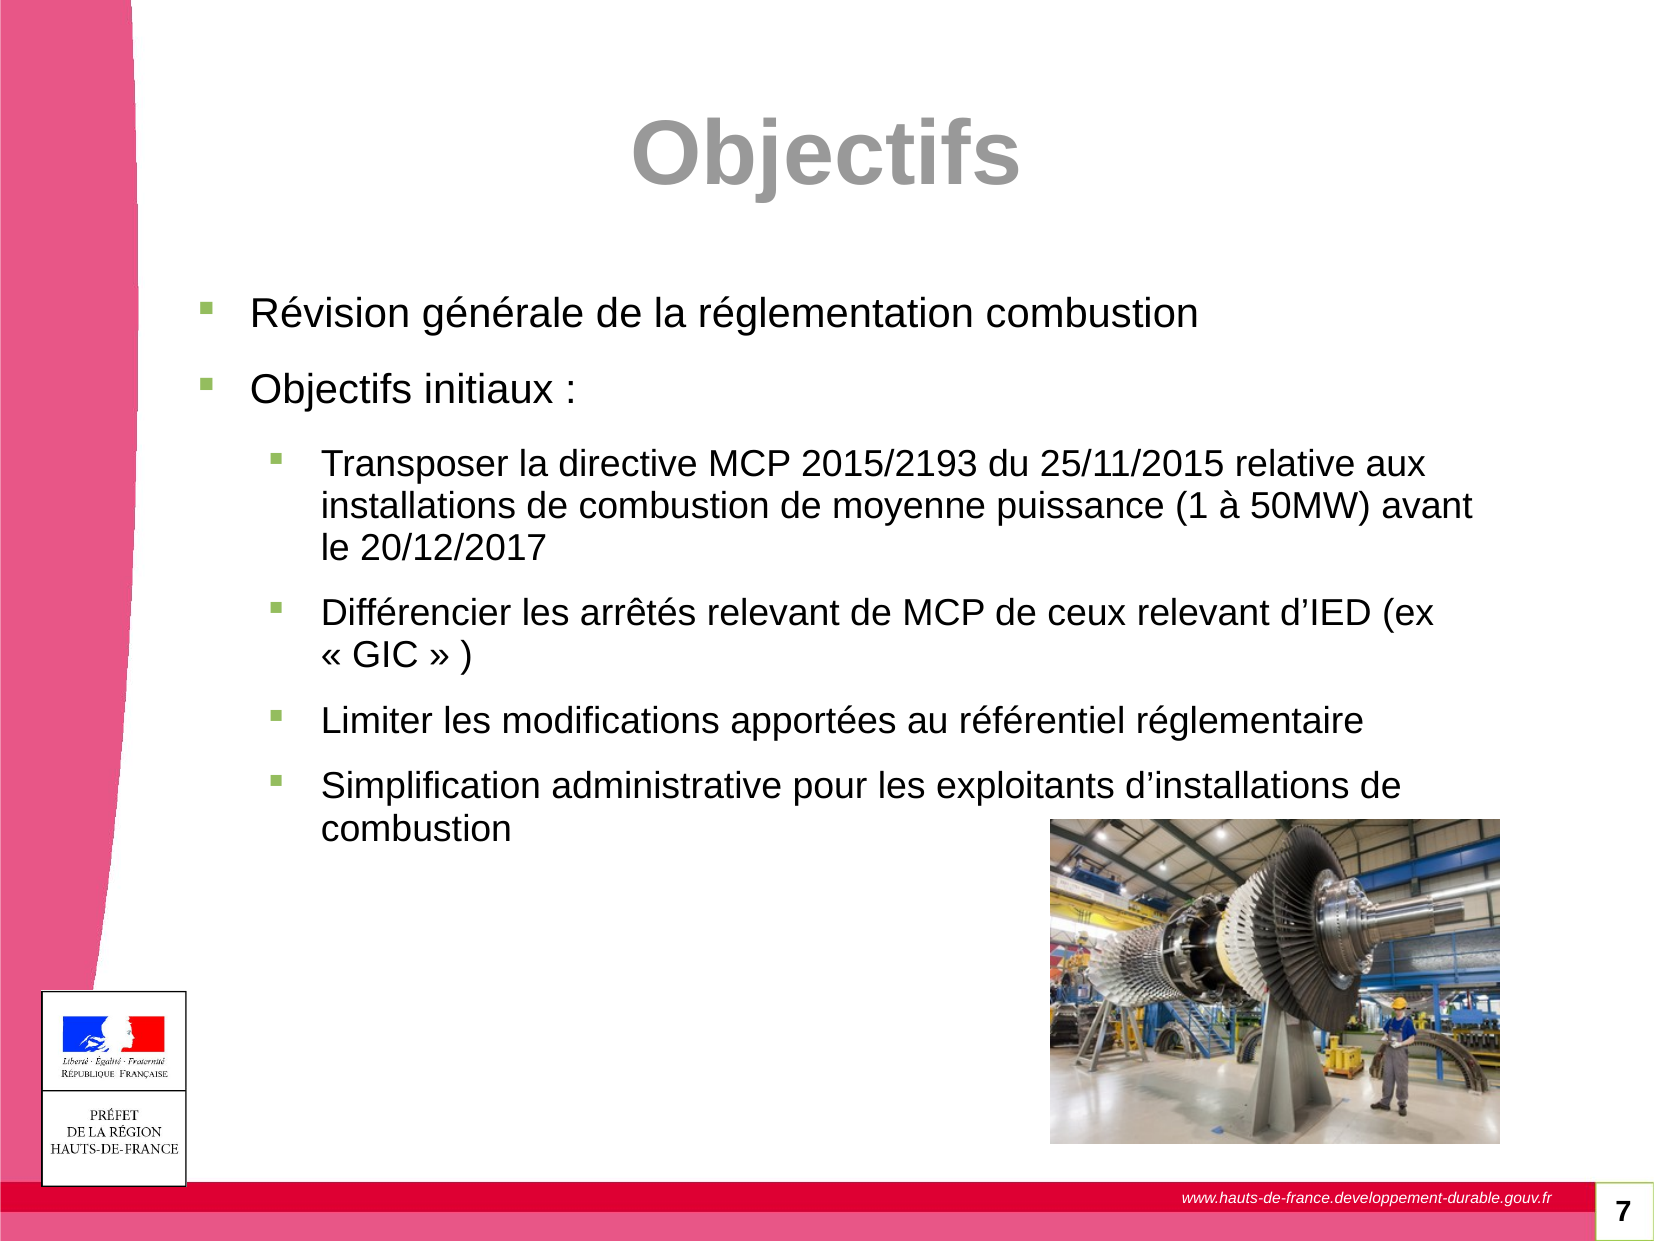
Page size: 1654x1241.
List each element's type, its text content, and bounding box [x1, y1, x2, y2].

title Objectifs [82, 49, 1571, 257]
picture [0, 0, 1654, 1241]
list Révision générale de la réglementation combustion Objectifs initiaux : Transposer la directive MCP 2015/2193 du 25/11/2015 relative aux installations de combustion de moyenne puissance (1 à 50MW) avant le 20/12/2017 Différencier les arrêtés relevant de MCP de ceux relevant d’IED (ex « GIC » ) Limiter les modifications apportées au référentiel réglementaire Simplification administrative pour les exploitants d’installations de combustion [179, 290, 1509, 1010]
